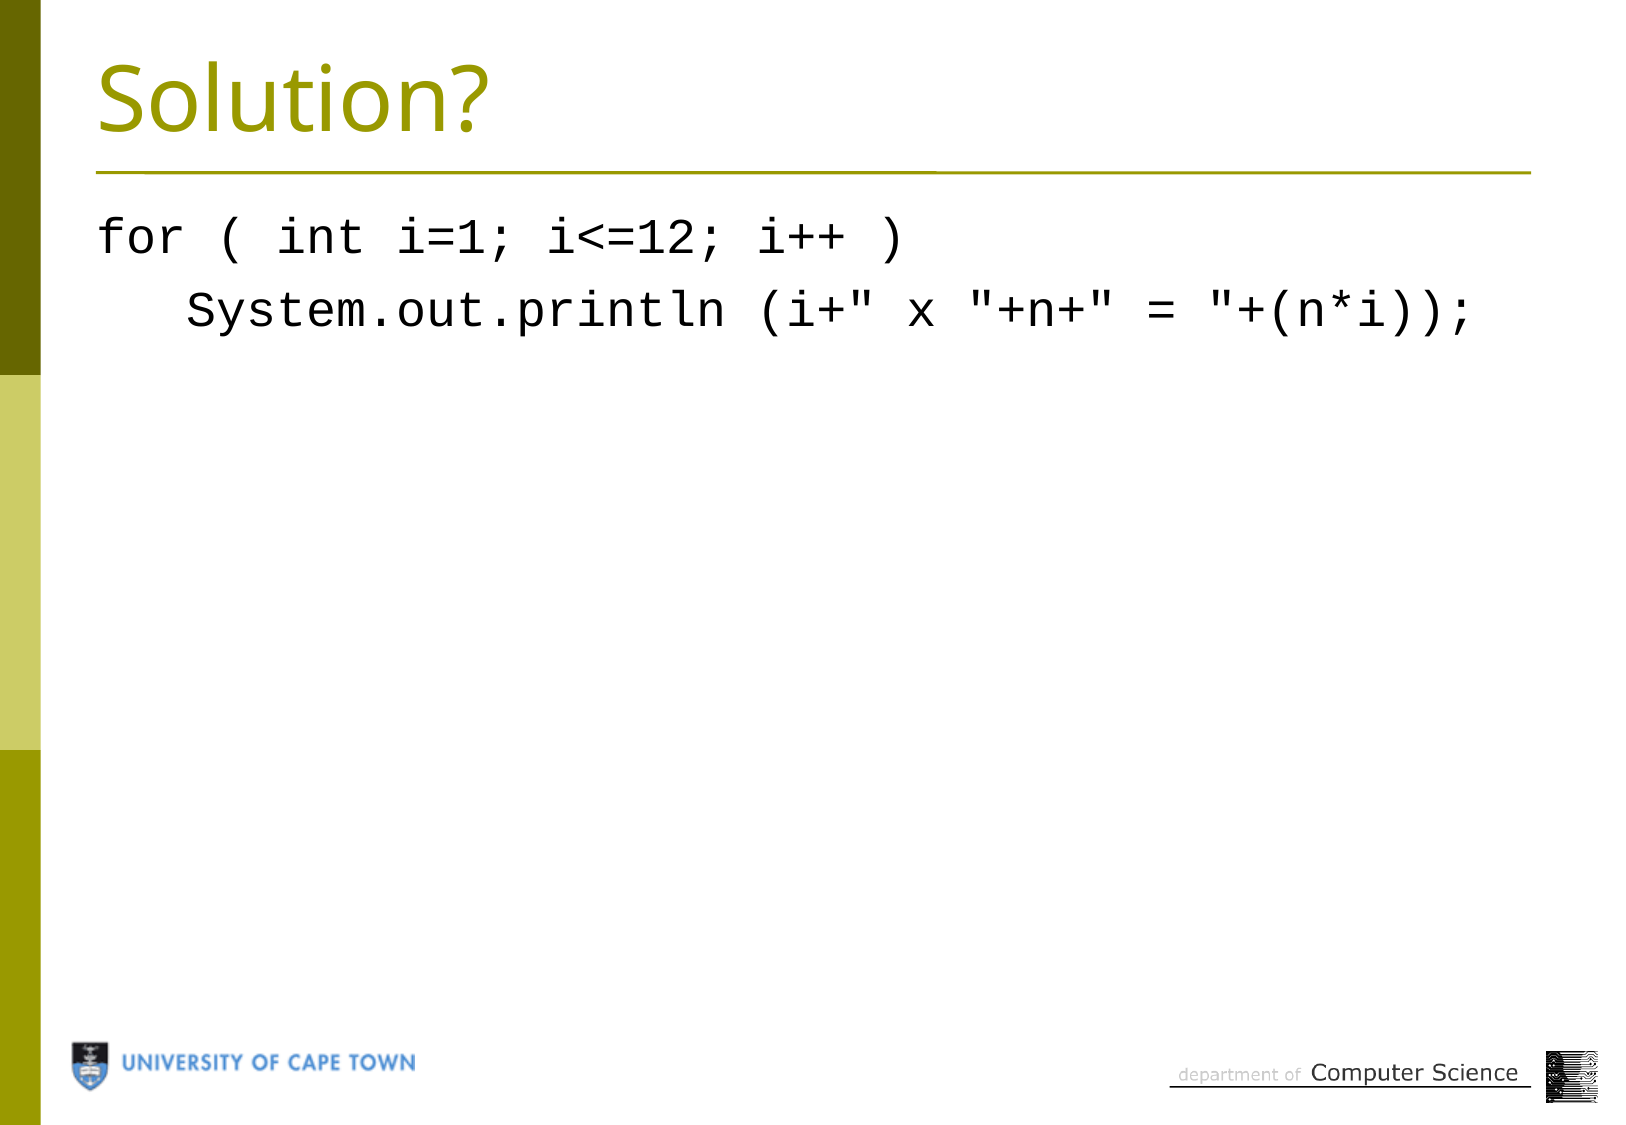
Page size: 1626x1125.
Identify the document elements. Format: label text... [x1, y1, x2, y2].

title Solution? [81, 21, 1543, 180]
picture [1169, 1043, 1532, 1091]
picture [61, 1024, 415, 1103]
text_box for ( int i=1; i<=12; i++ ) System.out.println (i+" x "+n+" = "+(n*i)); [81, 196, 1543, 1021]
picture [1546, 1051, 1598, 1103]
